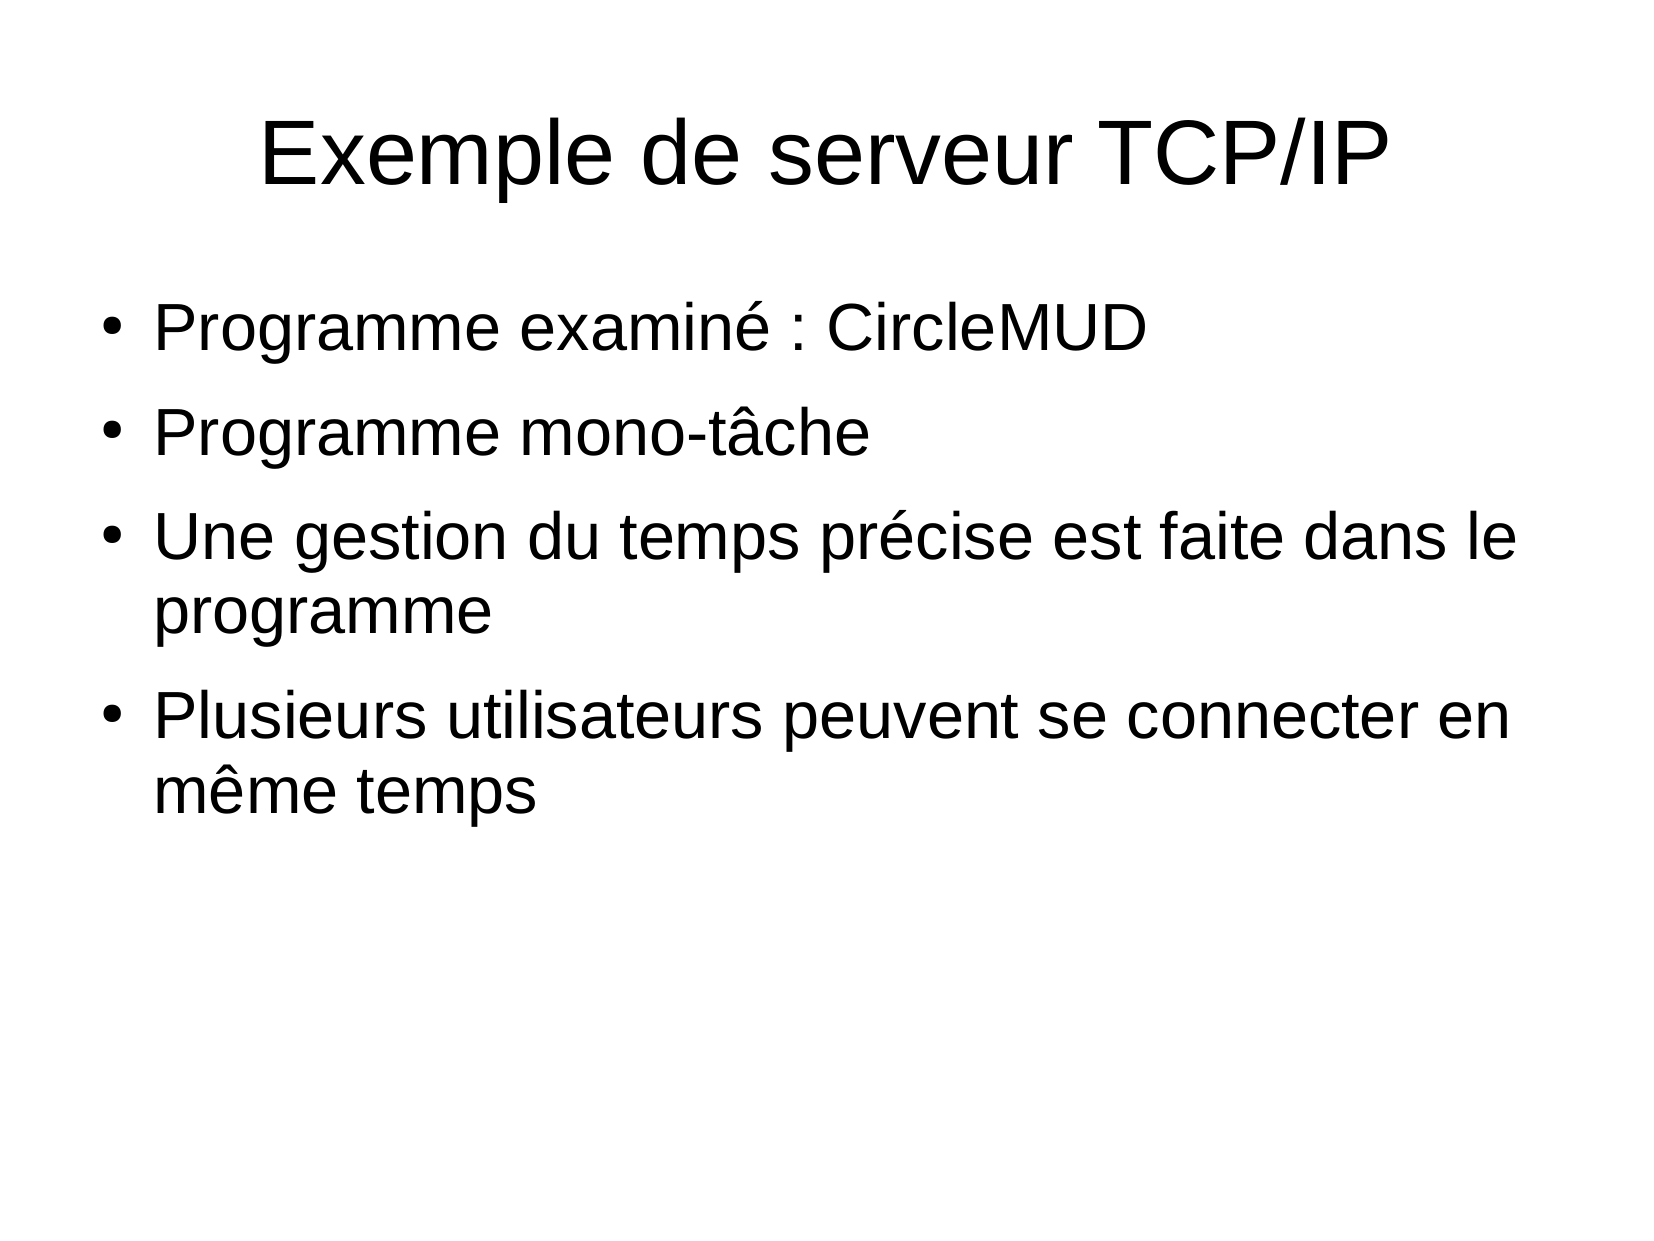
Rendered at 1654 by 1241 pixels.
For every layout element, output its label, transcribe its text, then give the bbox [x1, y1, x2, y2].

title Exemple de serveur TCP/IP [82, 49, 1571, 257]
list Programme examiné : CircleMUD Programme mono-tâche Une gestion du temps précise est faite dans le programme Plusieurs utilisateurs peuvent se connecter en même temps [82, 290, 1571, 1109]
